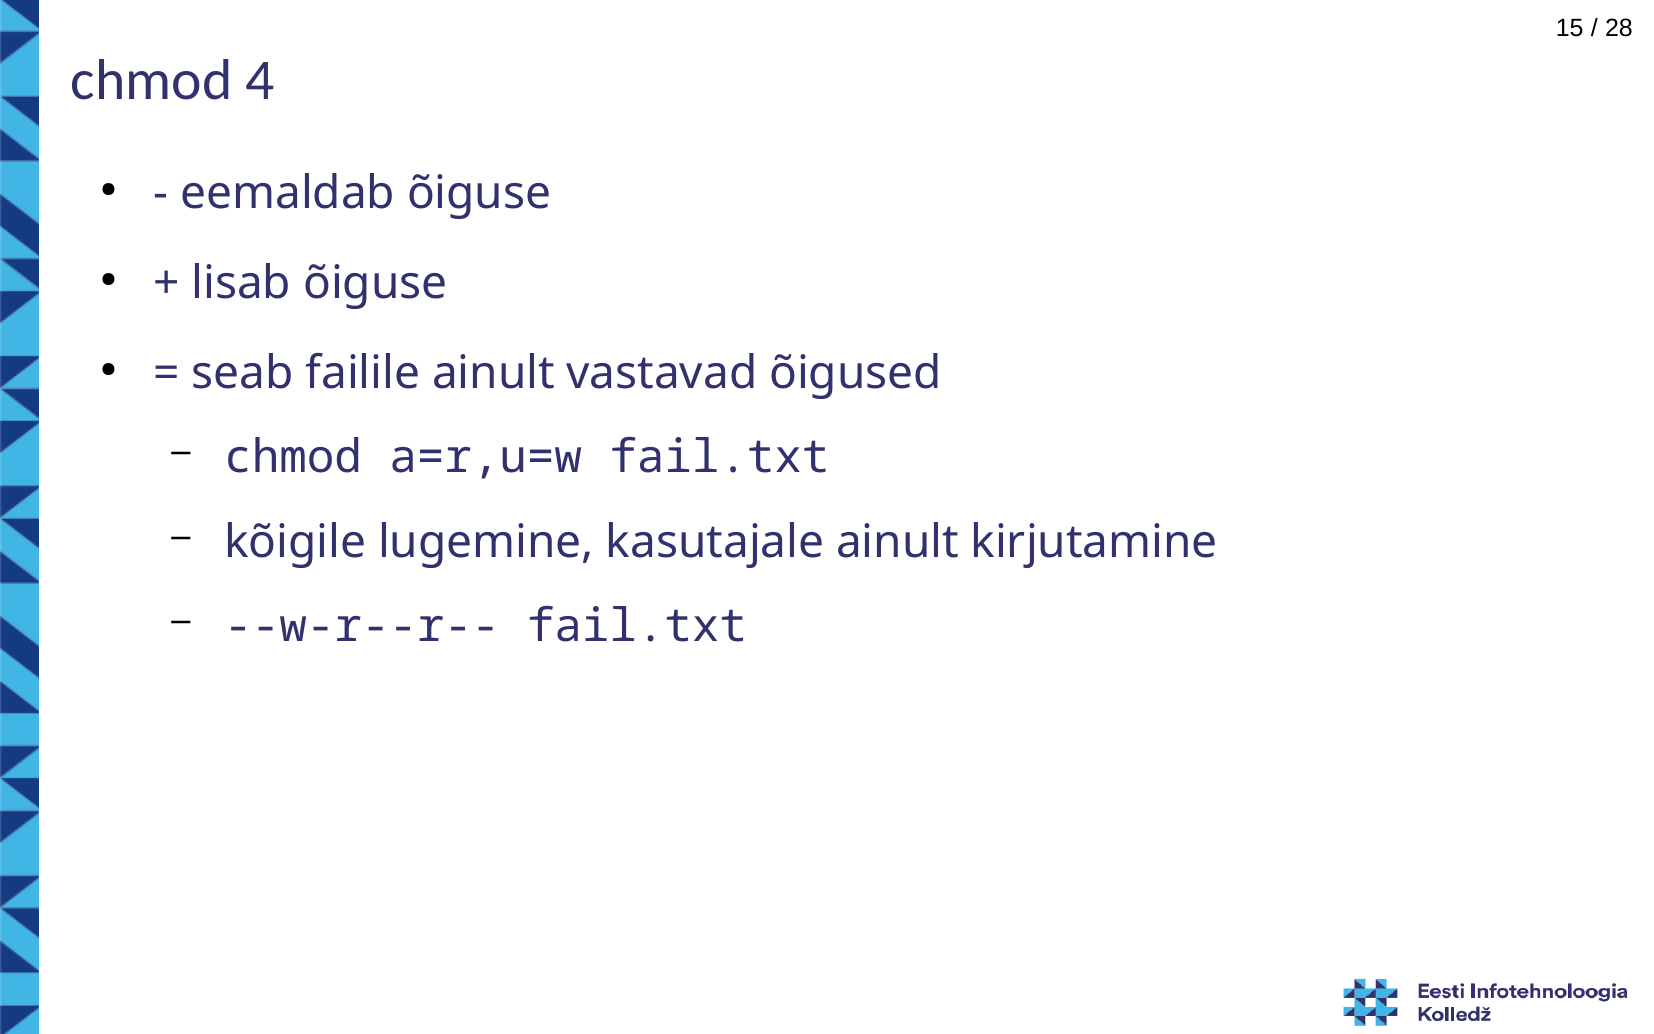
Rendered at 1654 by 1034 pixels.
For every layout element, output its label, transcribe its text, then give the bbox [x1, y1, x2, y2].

list - eemaldab õiguse + lisab õiguse = seab failile ainult vastavad õigused chmod a=r,u=w fail.txt kõigile lugemine, kasutajale ainult kirjutamine --w-r--r-- fail.txt [82, 159, 1538, 902]
title chmod 4 [70, 41, 1630, 130]
